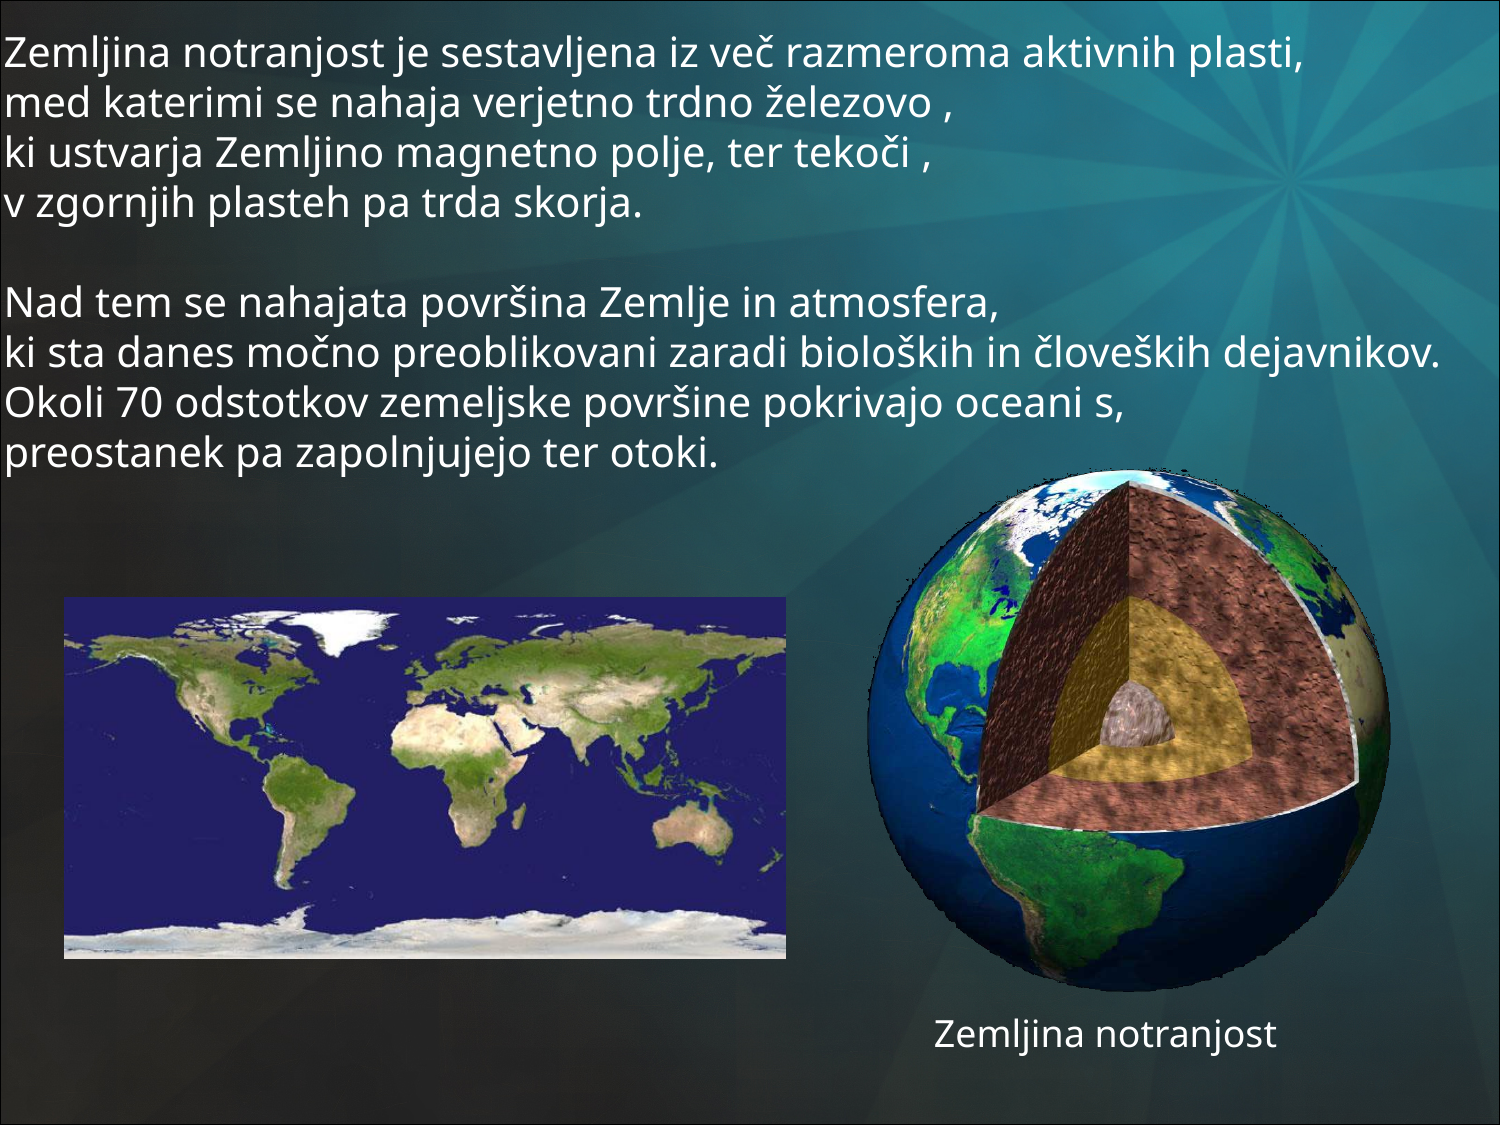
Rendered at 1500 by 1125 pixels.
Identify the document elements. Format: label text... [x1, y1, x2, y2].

picture [856, 456, 1404, 1001]
text_box Zemljina notranjost [919, 1002, 1293, 1063]
picture [64, 597, 786, 959]
text_box [0, 0, 1500, 1125]
text_box Zemljina notranjost je sestavljena iz več razmeroma aktivnih plasti, med katerimi se nahaja verjetno trdno železovo , ki ustvarja Zemljino magnetno polje, ter tekoči , v zgornjih plasteh pa trda skorja. Nad tem se nahajata površina Zemlje in atmosfera, ki sta danes močno preoblikovani zaradi bioloških in človeških dejavnikov. Okoli 70 odstotkov zemeljske površine pokrivajo oceani s, preostanek pa zapolnjujejo ter otoki. [0, 18, 1468, 484]
